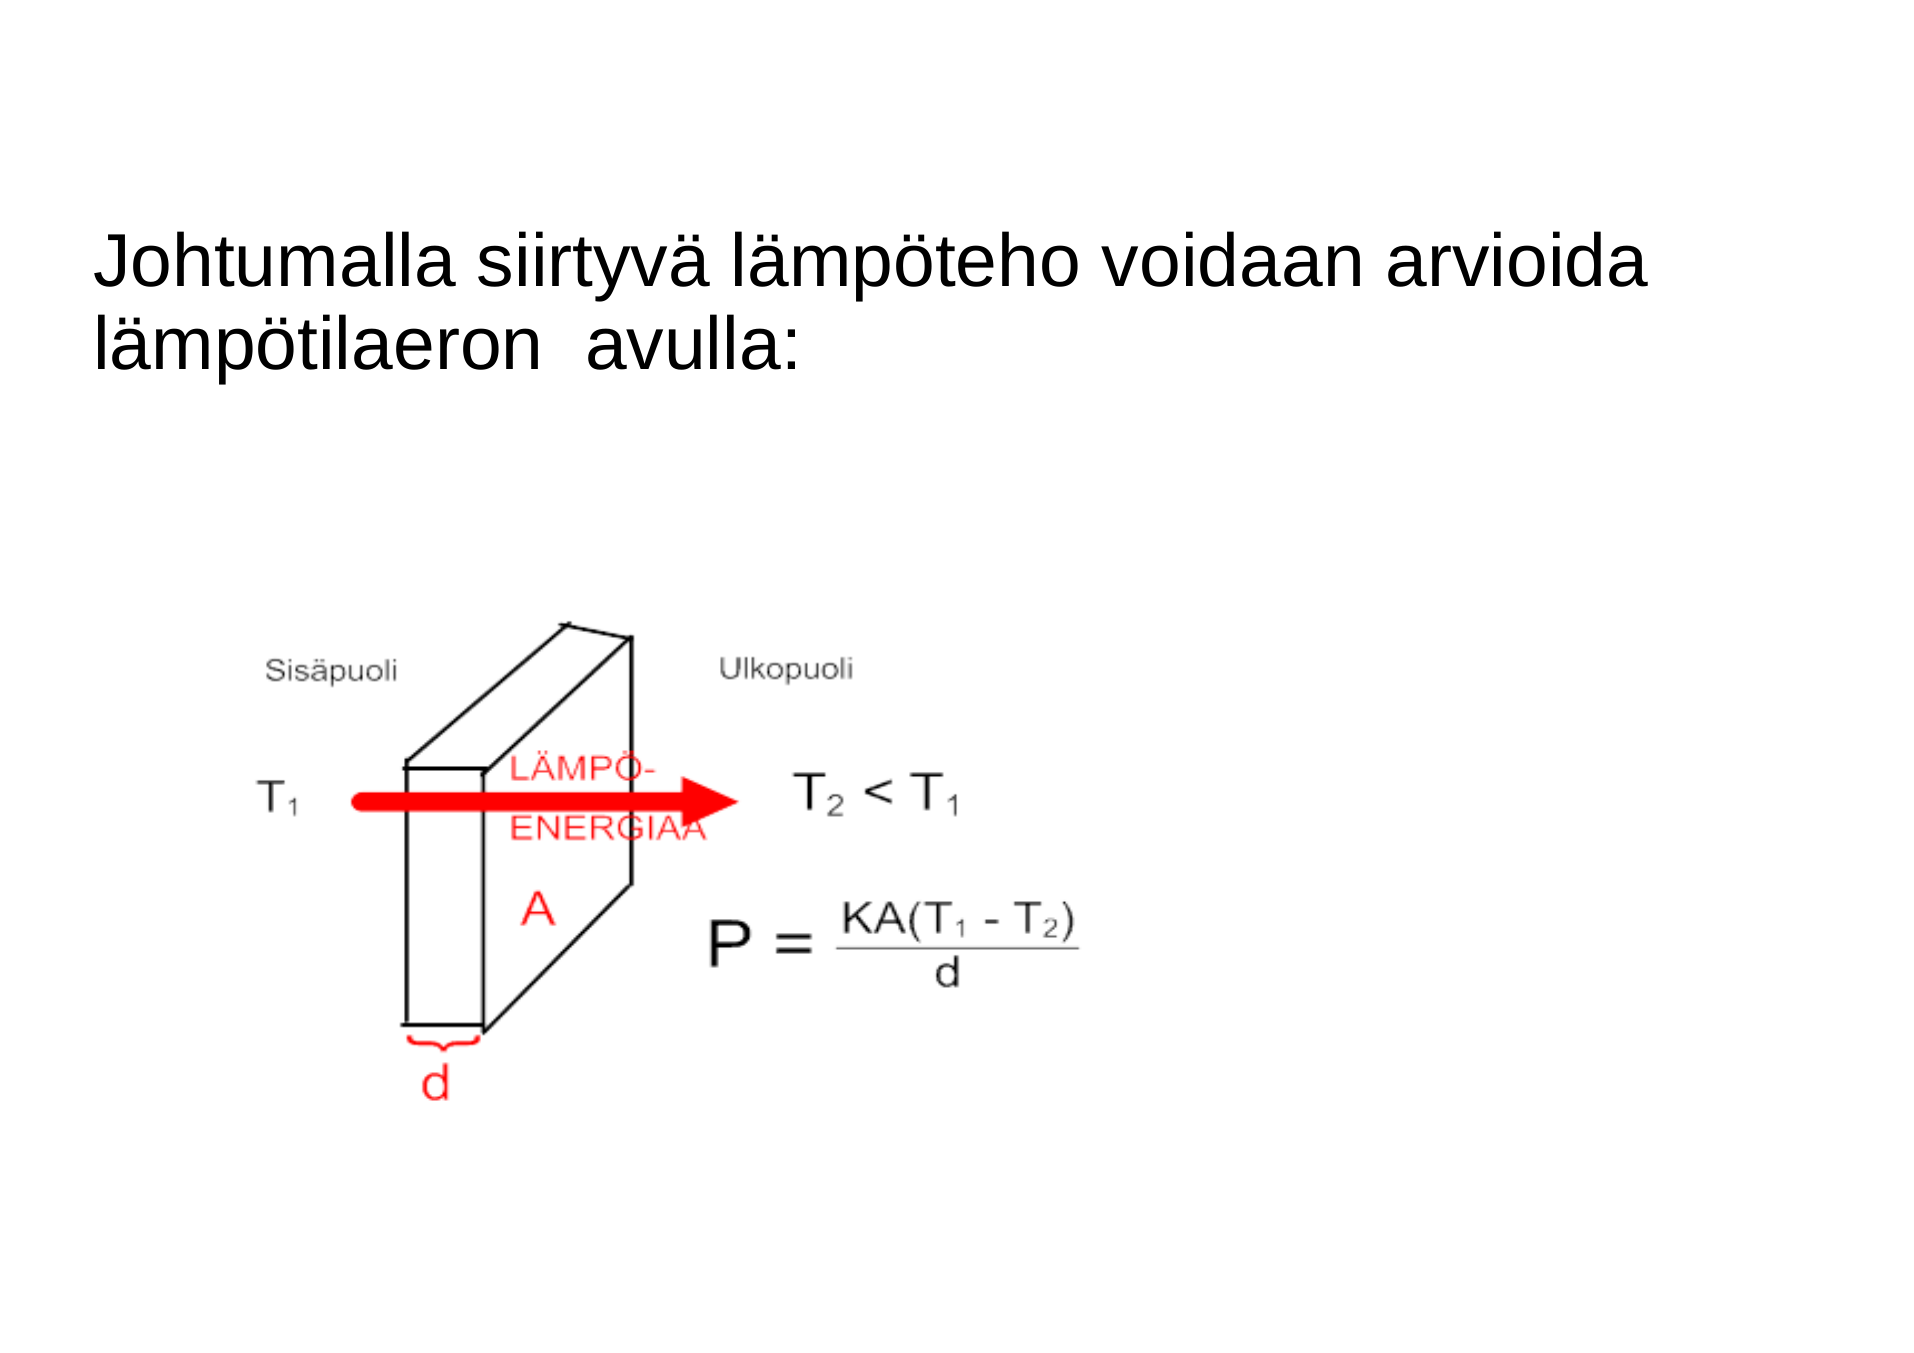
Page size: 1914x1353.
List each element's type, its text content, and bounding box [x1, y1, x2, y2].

picture [173, 514, 1176, 1185]
text_box Johtumalla siirtyvä lämpöteho voidaan arvioida lämpötilaeron avulla: [78, 211, 1750, 425]
